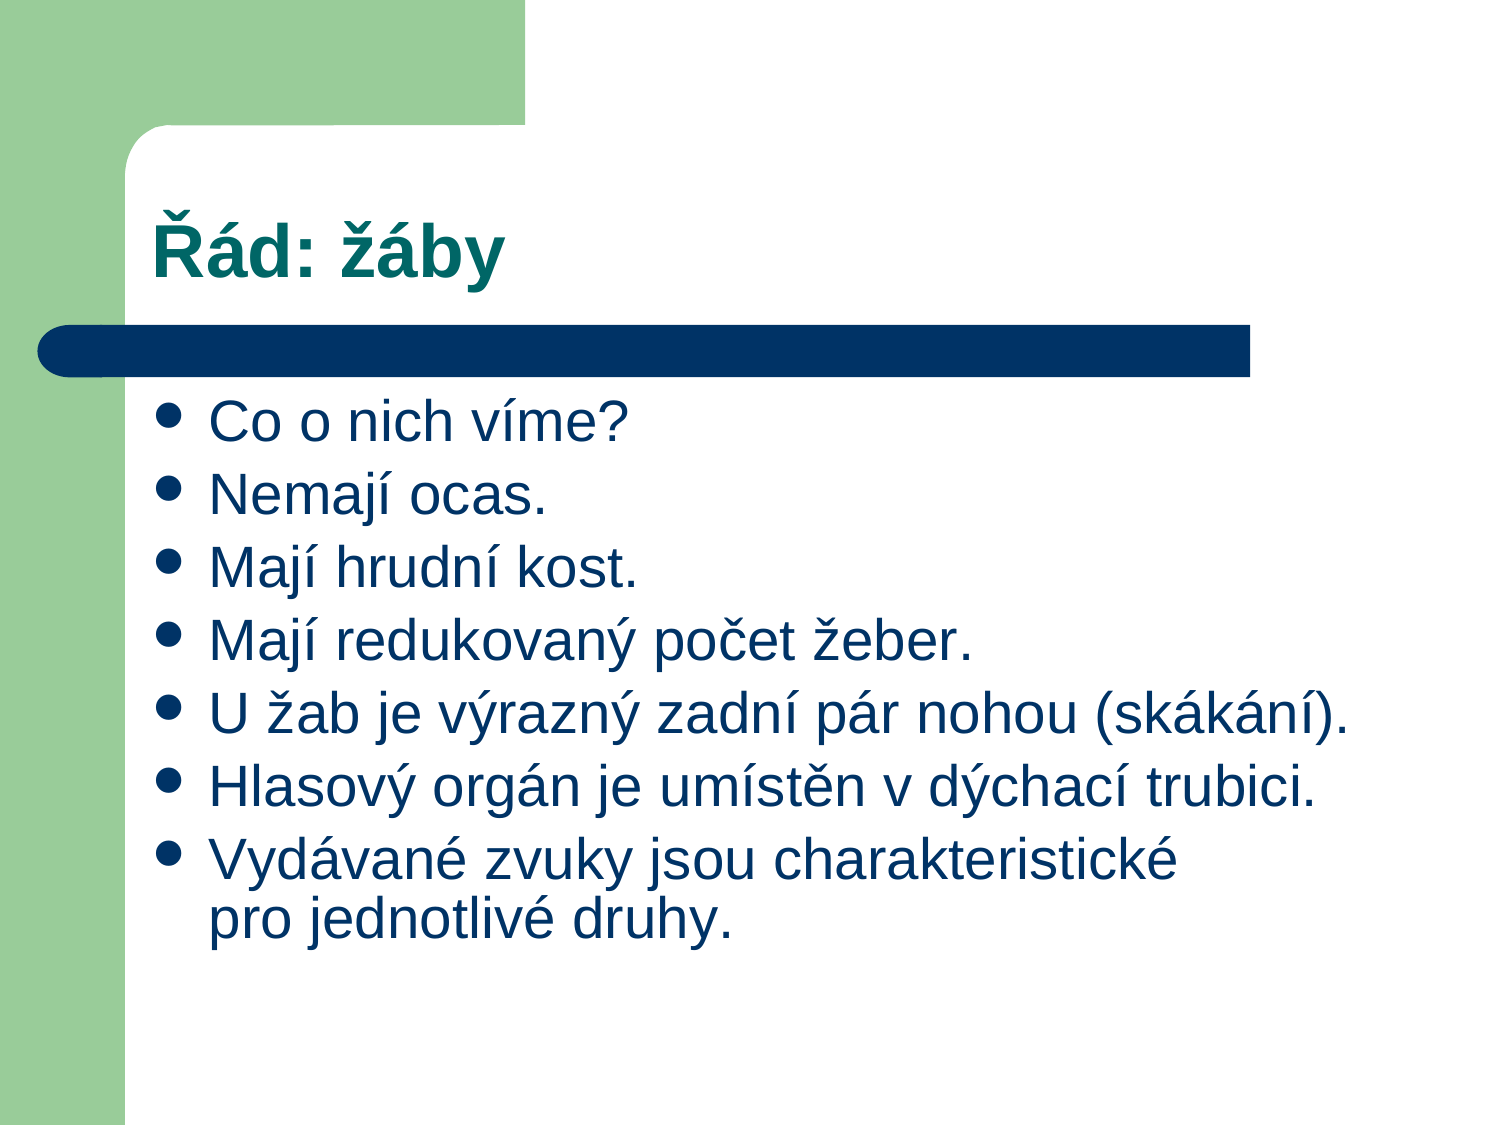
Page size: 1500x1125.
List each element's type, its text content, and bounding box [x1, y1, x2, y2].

list Co o nich víme? Nemají ocas. Mají hrudní kost. Mají redukovaný počet žeber. U žab je výrazný zadní pár nohou (skákání). Hlasový orgán je umístěn v dýchací trubici. Vydávané zvuky jsou charakteristické pro jednotlivé druhy. [137, 387, 1400, 1036]
title Řád: žáby [136, 136, 1414, 301]
